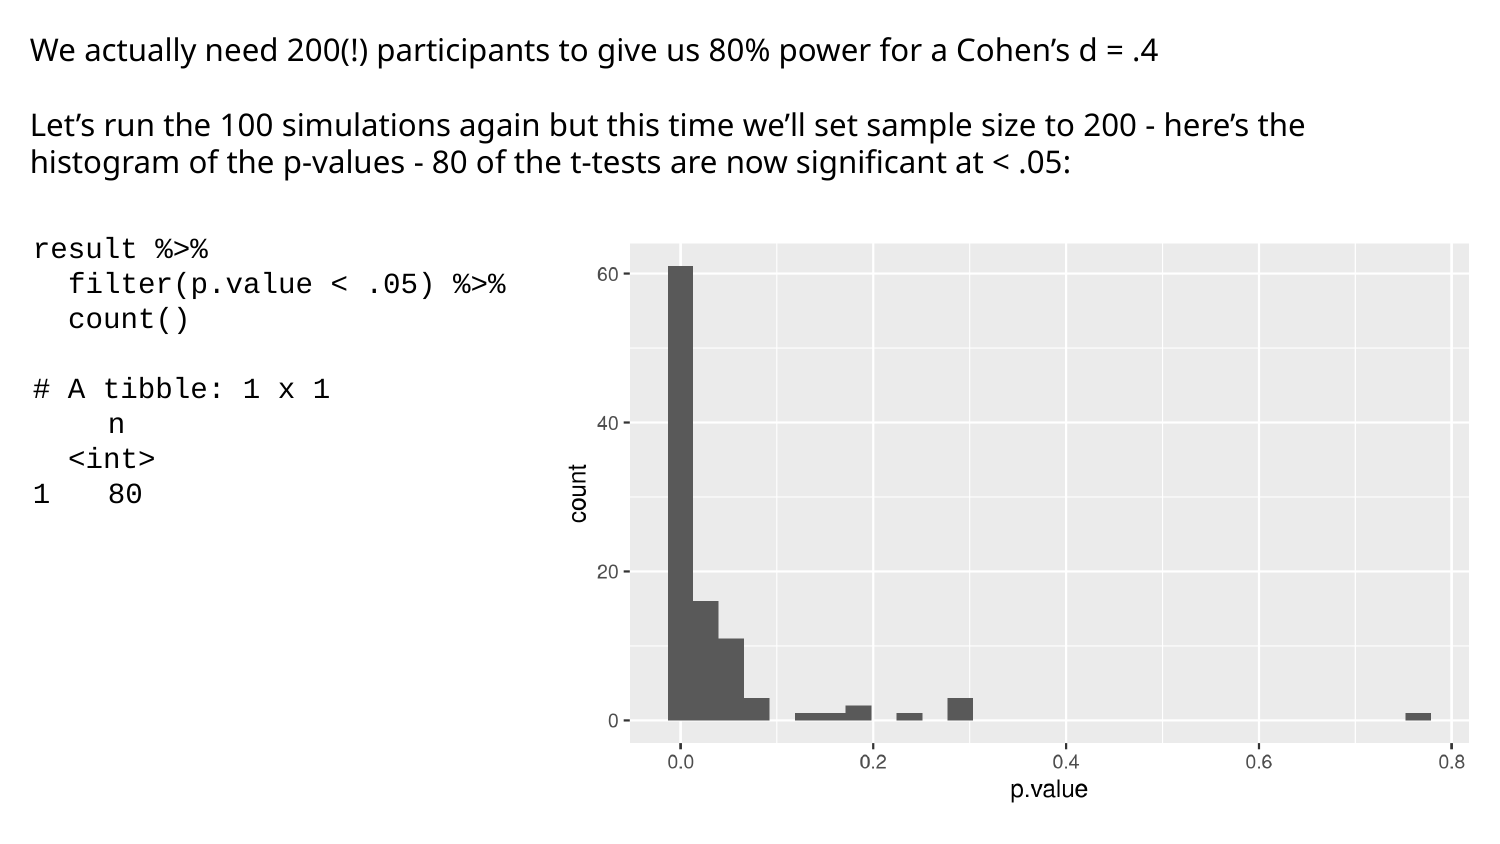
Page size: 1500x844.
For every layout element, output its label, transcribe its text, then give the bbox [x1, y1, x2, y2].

text_box We actually need 200(!) participants to give us 80% power for a Cohen’s d = .4 Let’s run the 100 simulations again but this time we’ll set sample size to 200 - here’s the histogram of the p-values - 80 of the t-tests are now significant at < .05: [14, 15, 1481, 189]
text_box result %>% filter(p.value < .05) %>% count() # A tibble: 1 x 1 n <int> 1 80 [18, 214, 537, 815]
picture [555, 231, 1481, 815]
